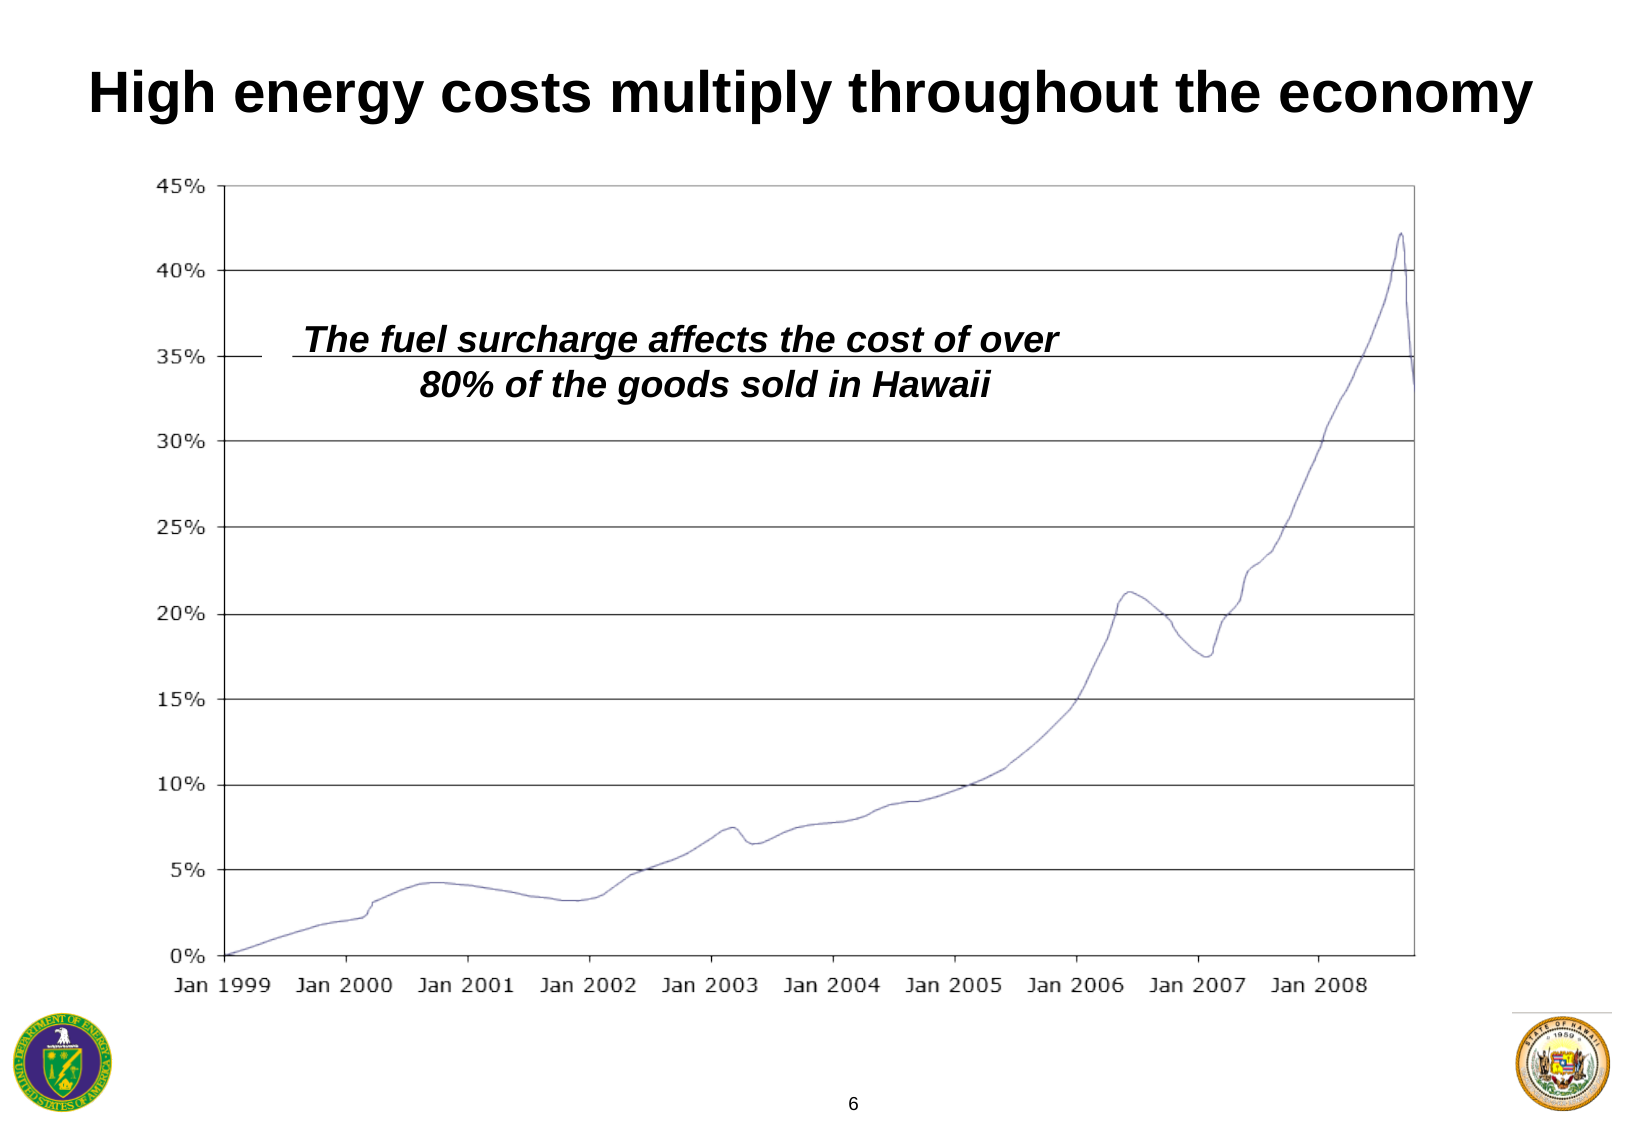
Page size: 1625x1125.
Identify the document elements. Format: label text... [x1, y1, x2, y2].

chart [112, 174, 1500, 1030]
picture [12, 1012, 113, 1113]
text_box The fuel surcharge affects the cost of over 80% of the goods sold in Hawaii [249, 299, 1113, 421]
picture [1512, 1012, 1612, 1113]
title High energy costs multiply throughout the economy [74, 62, 1549, 200]
